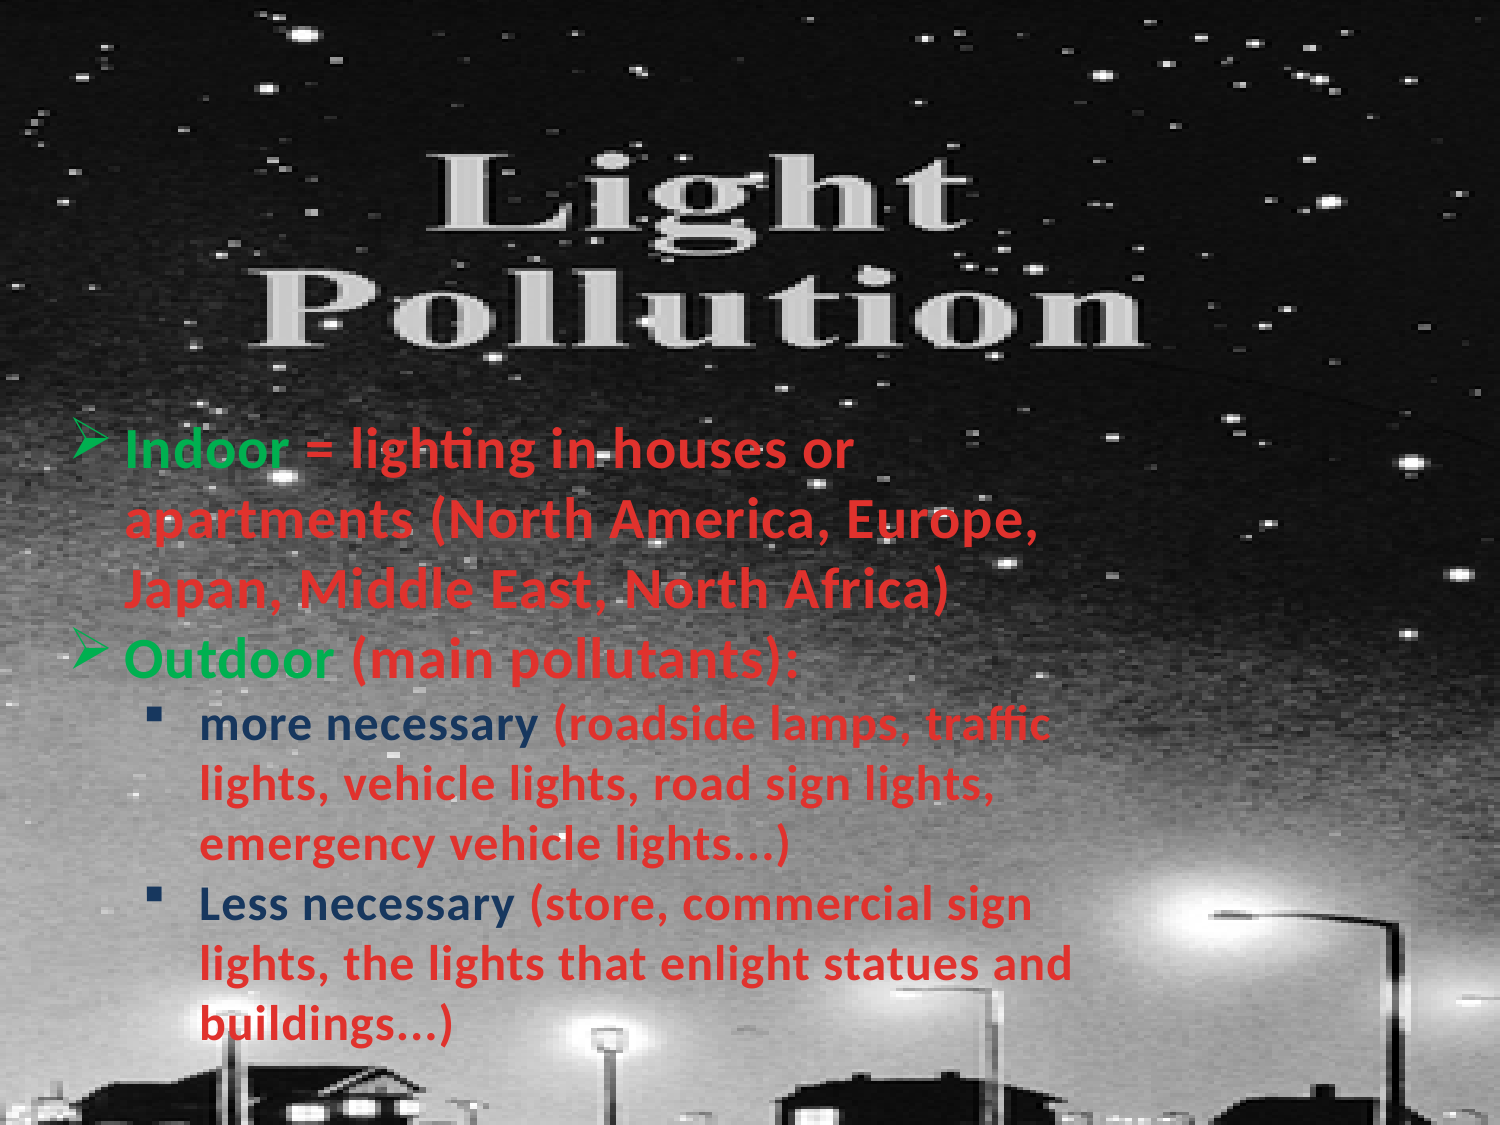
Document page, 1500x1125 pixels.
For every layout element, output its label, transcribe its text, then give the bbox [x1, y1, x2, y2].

text_box Indoor = lighting in houses or apartments (North America, Europe, Japan, Middle East, North Africa) Outdoor (main pollutants): more necessary (roadside lamps, traffic lights, vehicle lights, road sign lights, emergency vehicle lights...) Less necessary (store, commercial sign lights, the lights that enlight statues and buildings...) [53, 402, 1176, 1058]
picture [0, 0, 1500, 1125]
